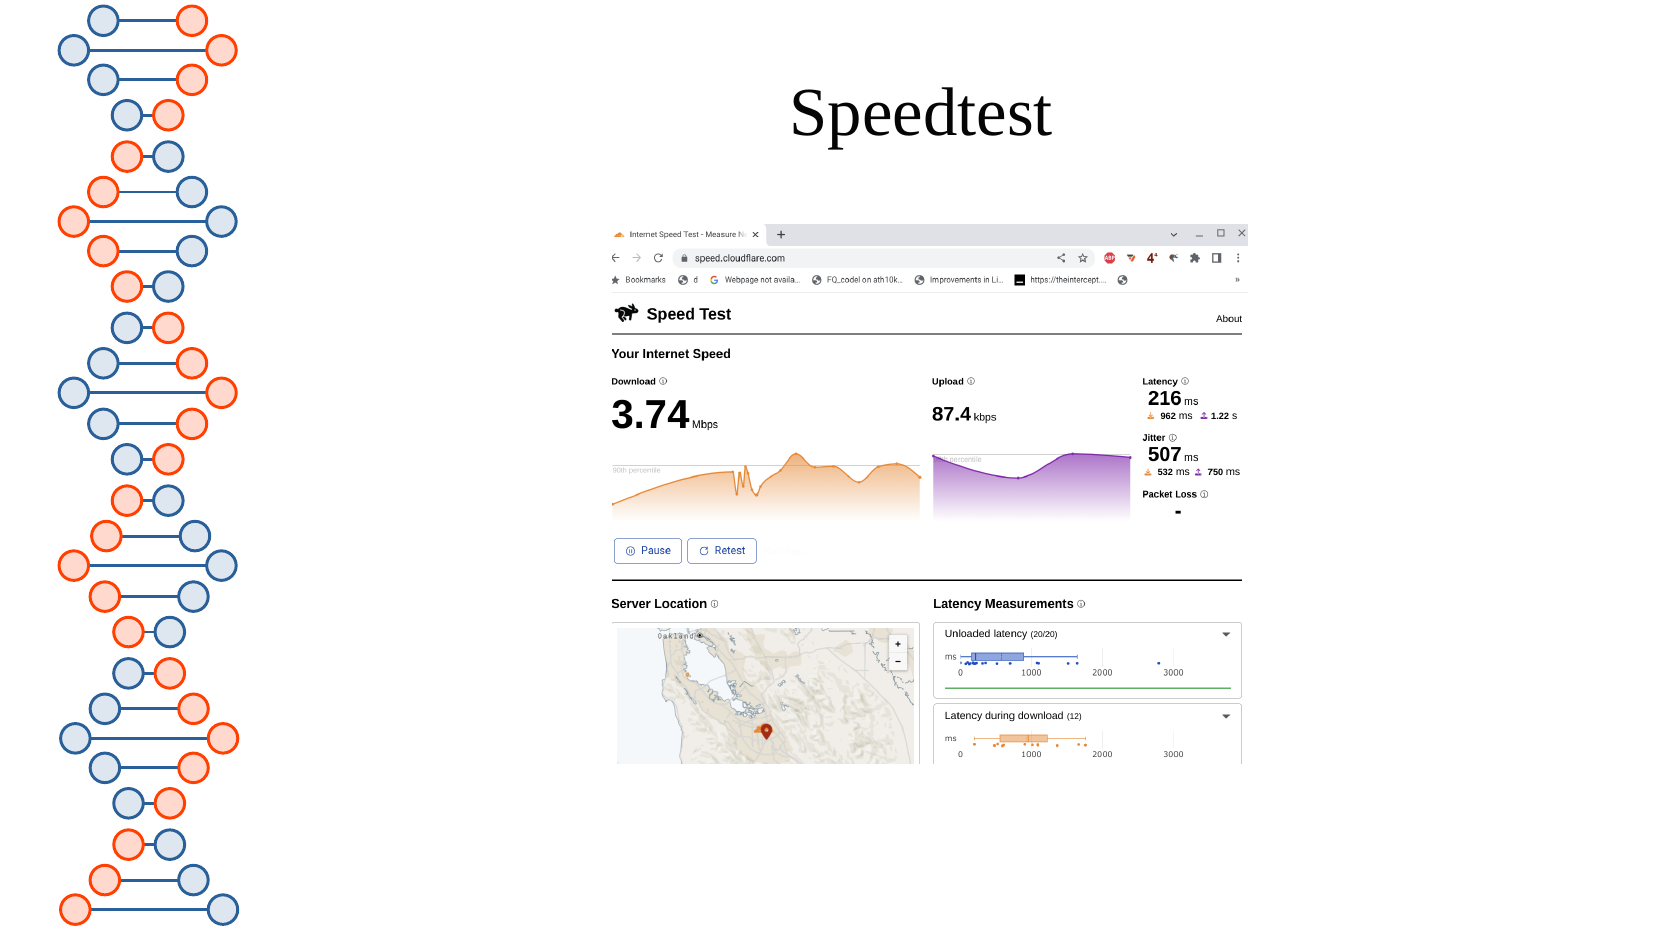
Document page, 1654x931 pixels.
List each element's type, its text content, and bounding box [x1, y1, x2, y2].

picture [612, 224, 1248, 764]
title Speedtest [265, 35, 1595, 189]
